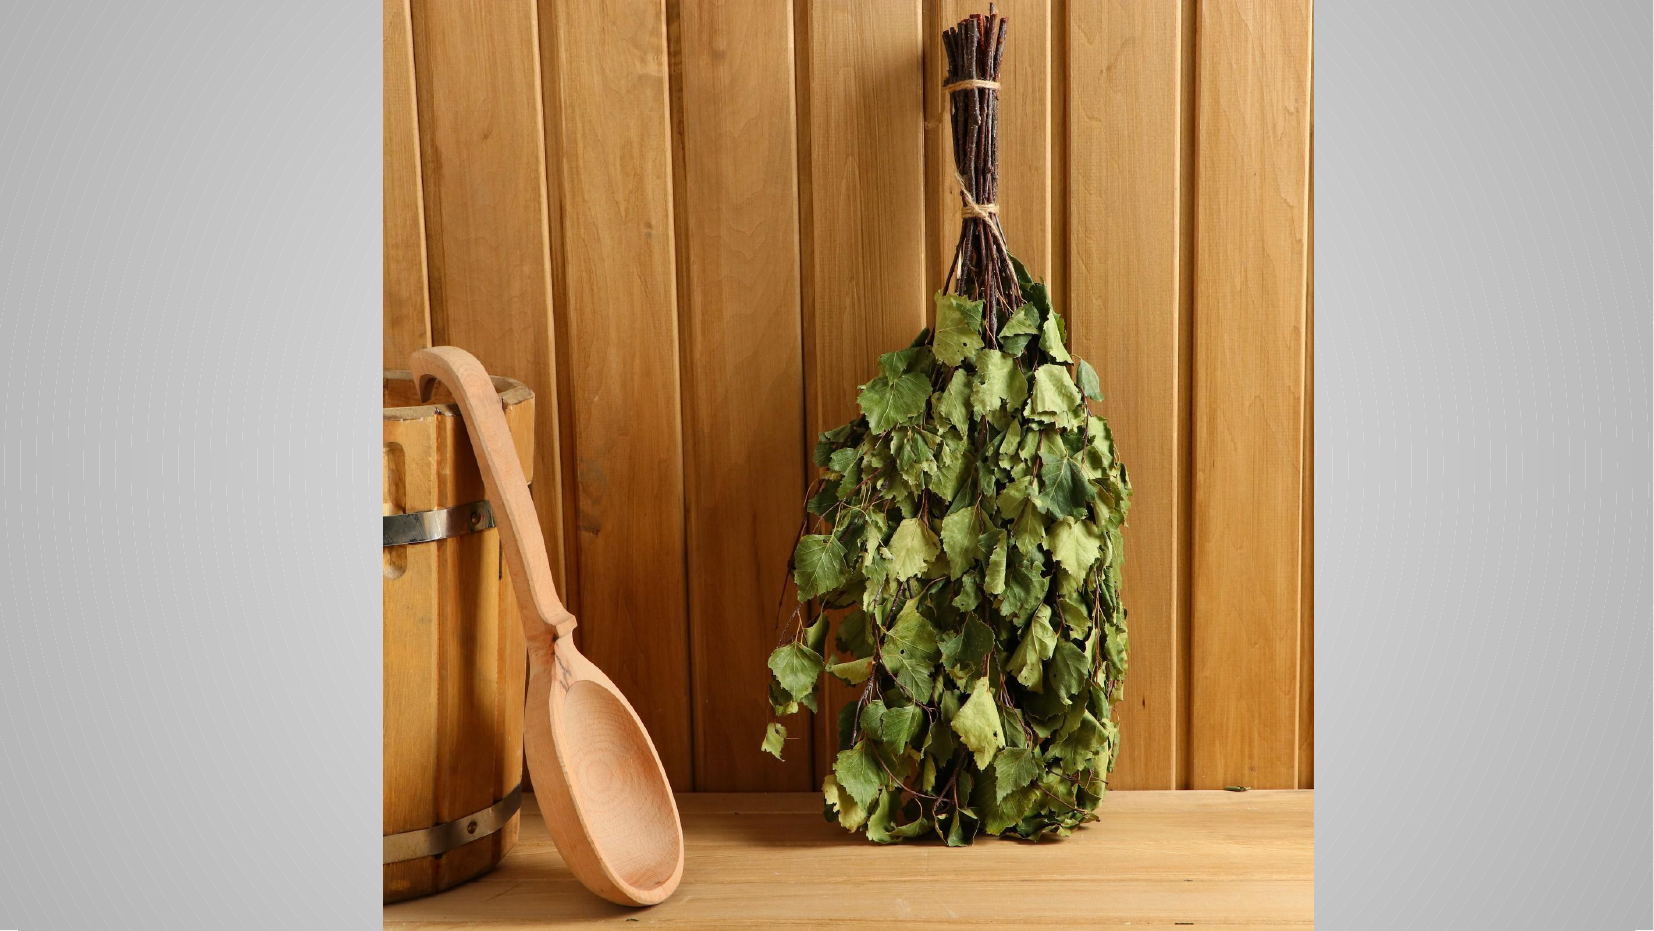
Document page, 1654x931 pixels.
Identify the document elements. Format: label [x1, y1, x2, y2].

picture [383, 0, 1314, 931]
